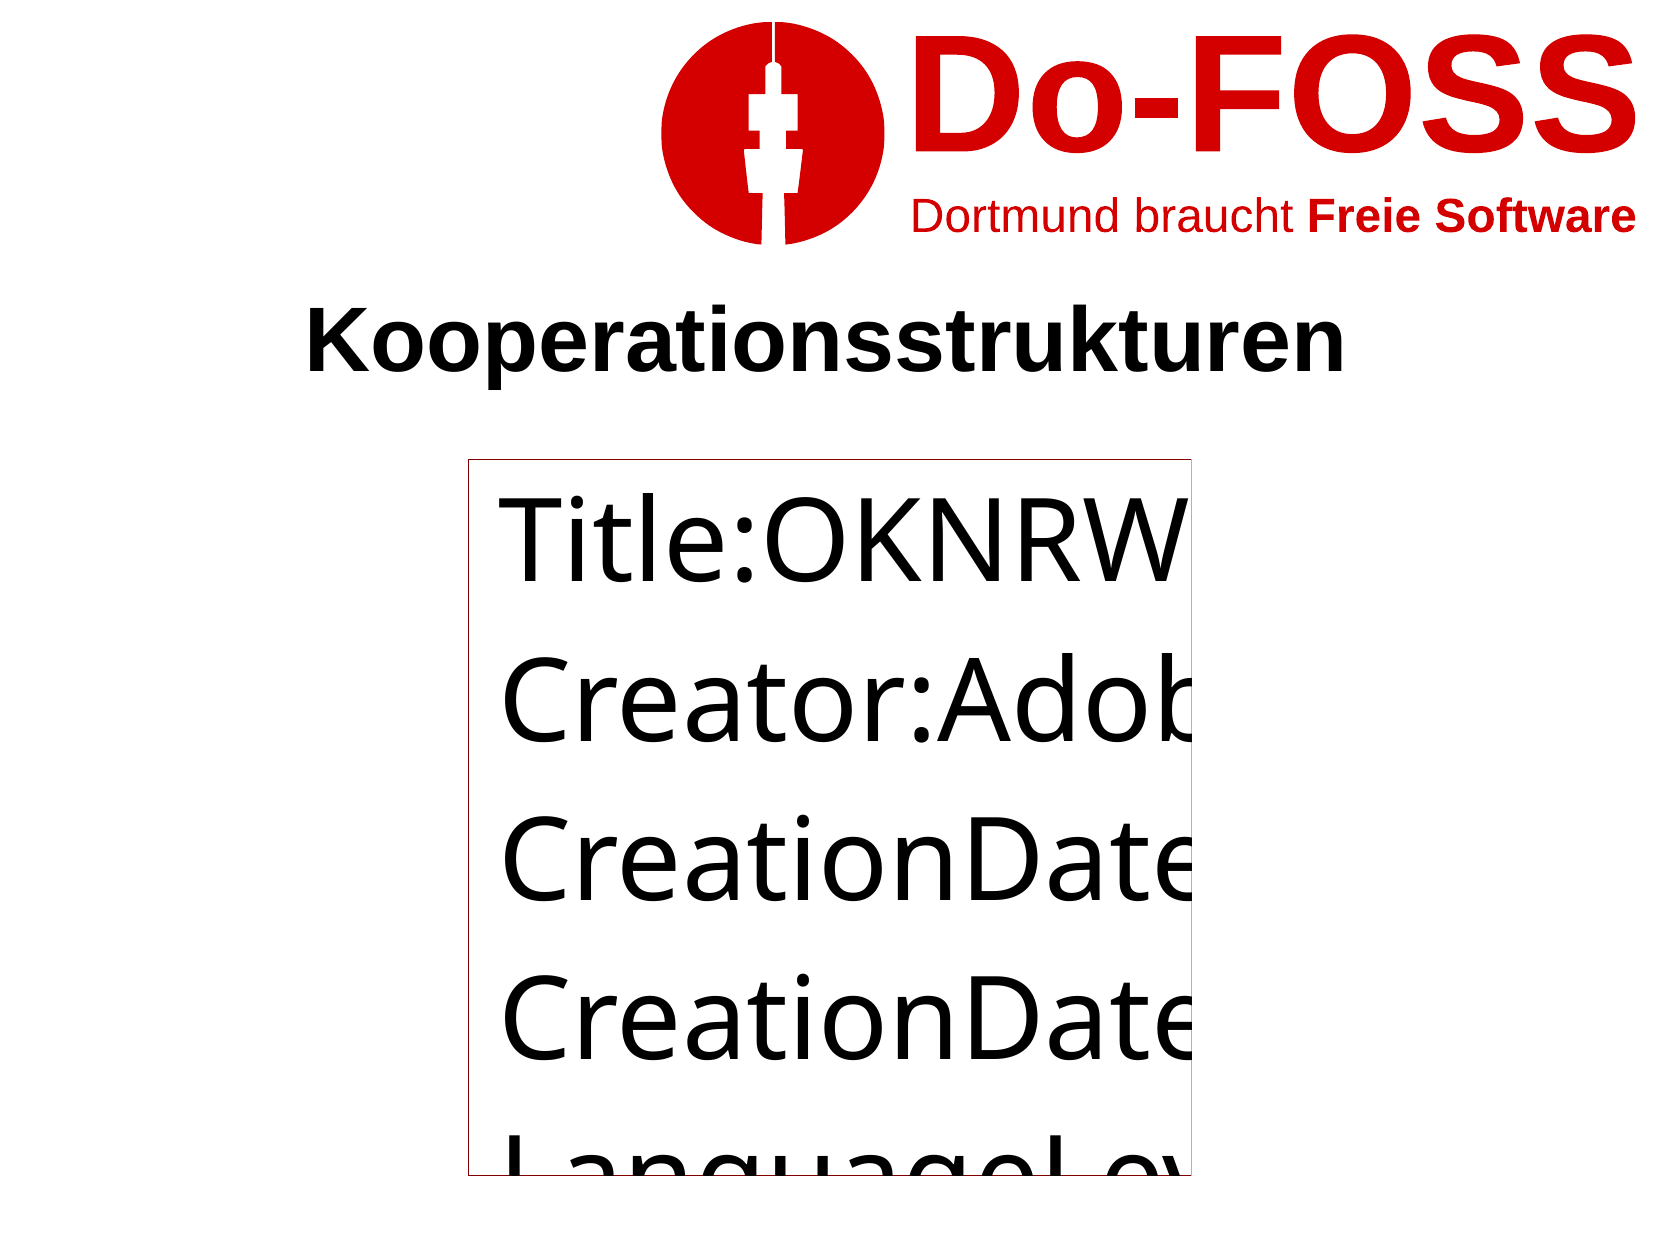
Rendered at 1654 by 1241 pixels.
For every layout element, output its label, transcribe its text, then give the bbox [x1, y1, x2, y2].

title Kooperationsstrukturen [82, 236, 1571, 444]
picture [460, 451, 1192, 1176]
